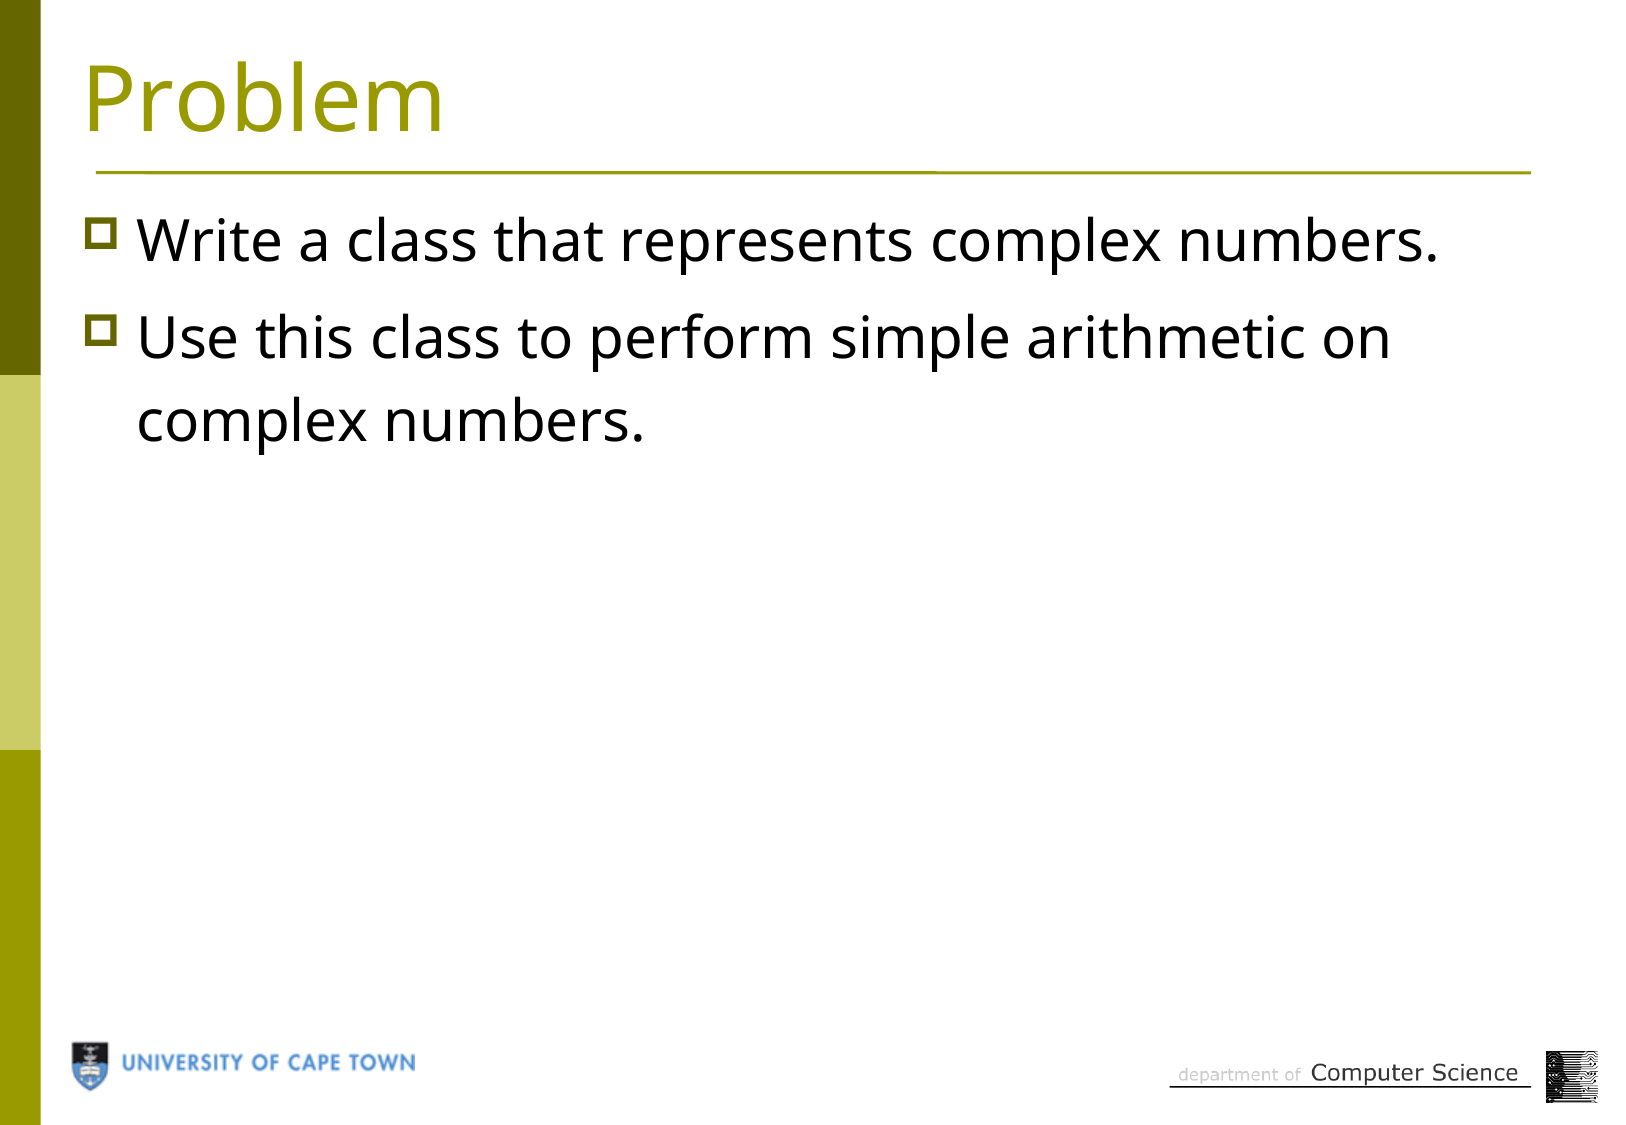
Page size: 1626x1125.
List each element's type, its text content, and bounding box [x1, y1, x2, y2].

picture [1169, 1043, 1532, 1091]
title Problem [81, 36, 1543, 165]
picture [61, 1024, 415, 1103]
list Write a class that represents complex numbers. Use this class to perform simple arithmetic on complex numbers. [81, 196, 1543, 991]
picture [1546, 1051, 1598, 1103]
